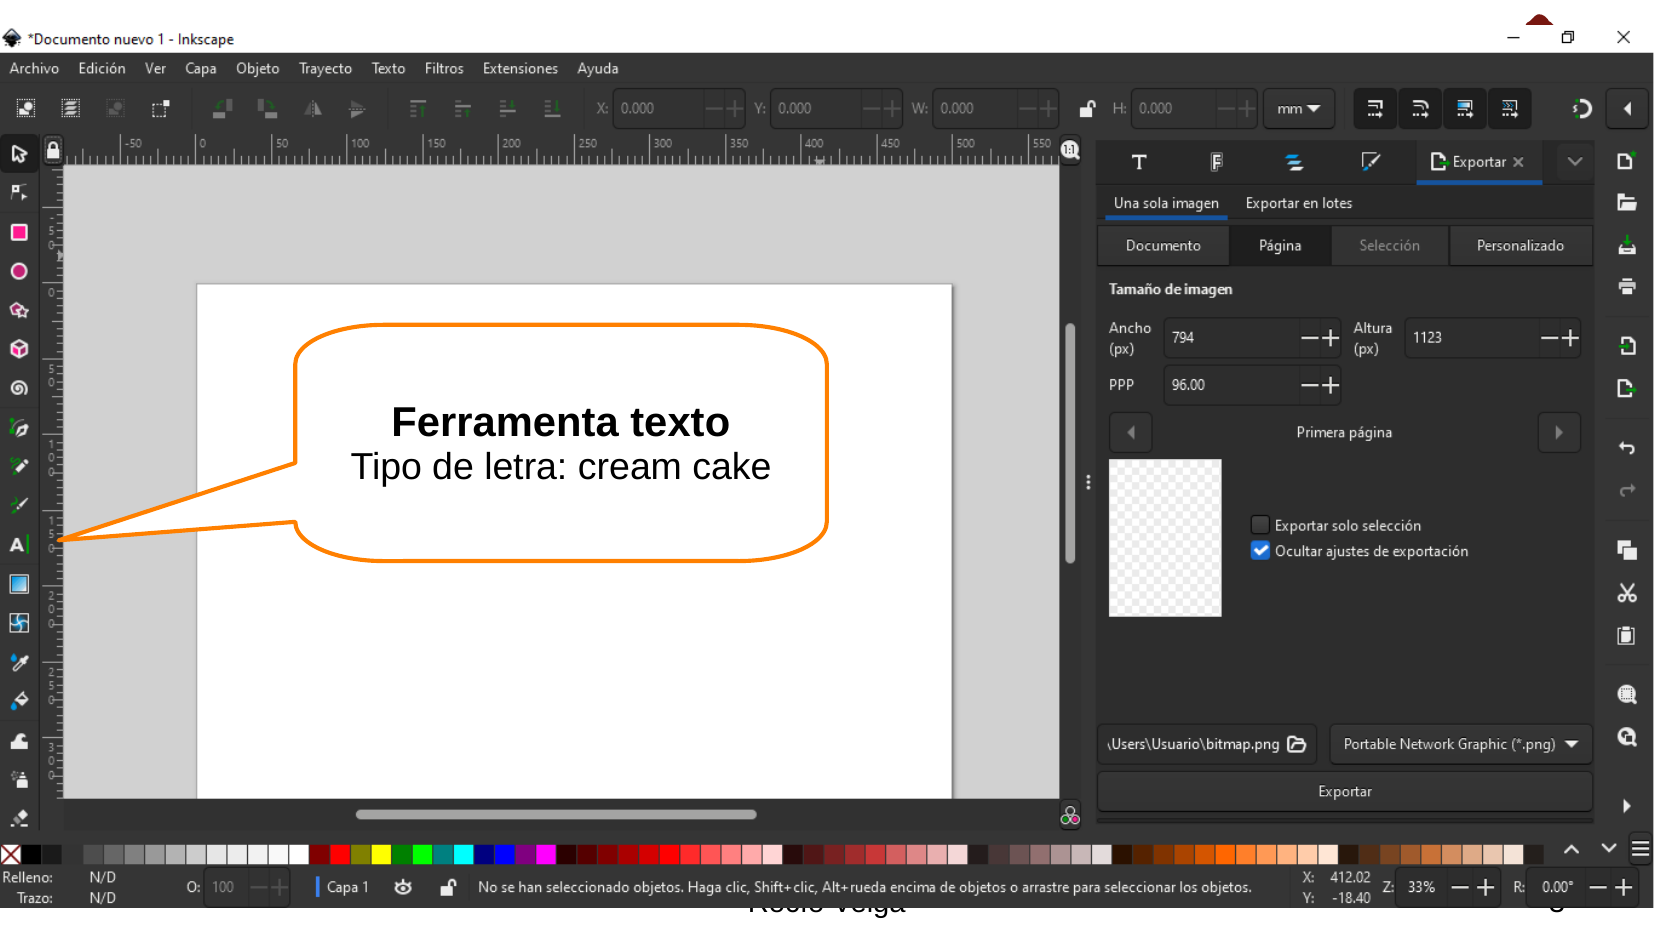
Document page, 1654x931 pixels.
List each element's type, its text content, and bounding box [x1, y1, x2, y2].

picture [0, 14, 1654, 908]
text_box Ferramenta texto Tipo de letra: cream cake [58, 324, 827, 562]
